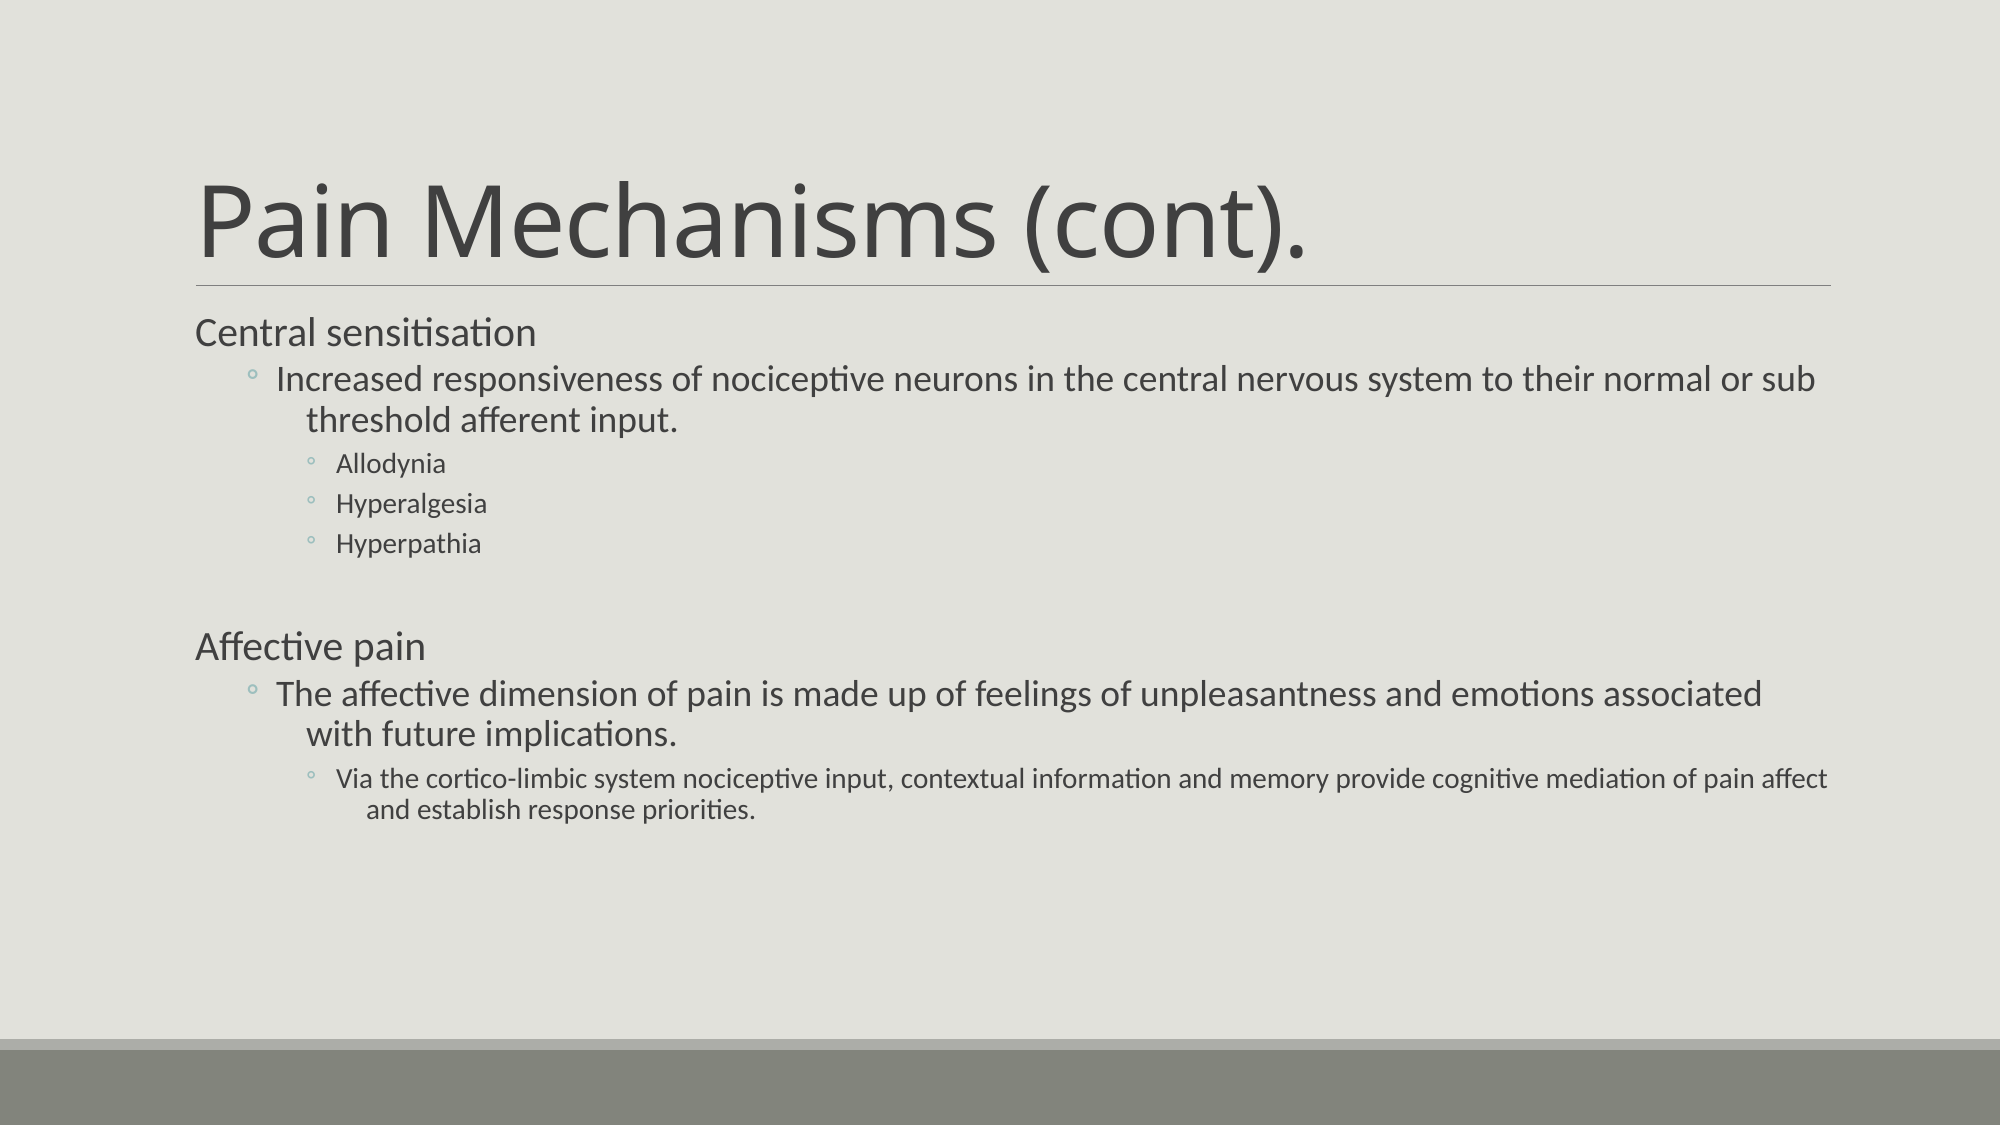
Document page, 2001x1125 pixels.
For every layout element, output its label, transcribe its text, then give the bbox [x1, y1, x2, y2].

list Central sensitisation Increased responsiveness of nociceptive neurons in the central nervous system to their normal or sub threshold afferent input. Allodynia Hyperalgesia Hyperpathia Affective pain The affective dimension of pain is made up of feelings of unpleasantness and emotions associated with future implications. Via the cortico-limbic system nociceptive input, contextual information and memory provide cognitive mediation of pain affect and establish response priorities. [180, 302, 1831, 963]
title Pain Mechanisms (cont). [180, 47, 1831, 286]
